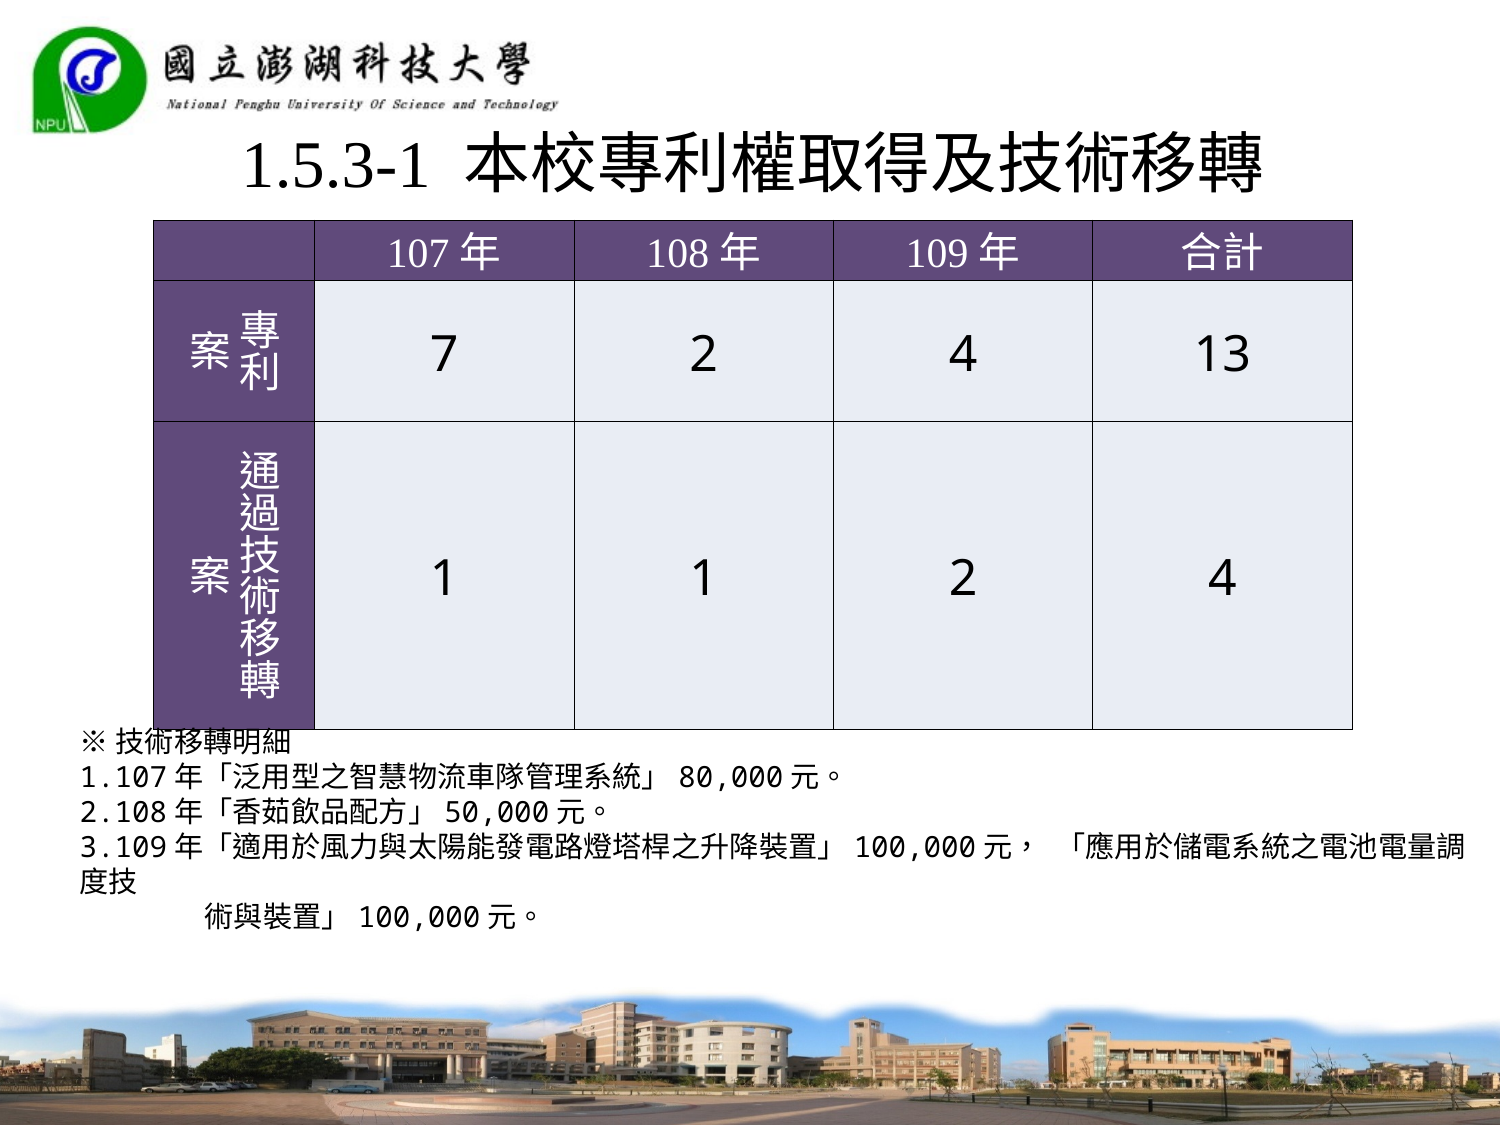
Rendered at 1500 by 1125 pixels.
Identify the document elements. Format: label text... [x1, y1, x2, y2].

table_header 107年 [315, 221, 574, 280]
table_header 108年 [575, 221, 833, 280]
table_cell 4 [834, 281, 1092, 421]
table_cell 通過技術移轉案 [154, 422, 314, 716]
table_cell 專利案 [154, 281, 314, 421]
table_cell 2 [575, 281, 833, 421]
table_cell 7 [315, 281, 574, 421]
text_box ※技術移轉明細 1.107年「泛用型之智慧物流車隊管理系統」80,000元。 2.108年「香茹飲品配方」50,000元。 3.109年「適用於風力與太陽能發電路燈塔桿之升降裝置」100,000元， 「應用於儲電系統之電池電量調度技 術與裝置」100,000元。 [64, 716, 1483, 977]
text_box 1.5.3-1 本校專利權取得及技術移轉 [118, 113, 1388, 209]
table_header 109年 [834, 221, 1092, 280]
table_cell 2 [834, 422, 1092, 716]
table_cell 1 [575, 422, 833, 716]
table_header [154, 221, 314, 280]
table_cell 4 [1093, 422, 1352, 716]
table_header 合計 [1093, 221, 1352, 280]
table_cell 13 [1093, 281, 1352, 421]
picture [0, 0, 1500, 1125]
table_cell 1 [315, 422, 574, 716]
